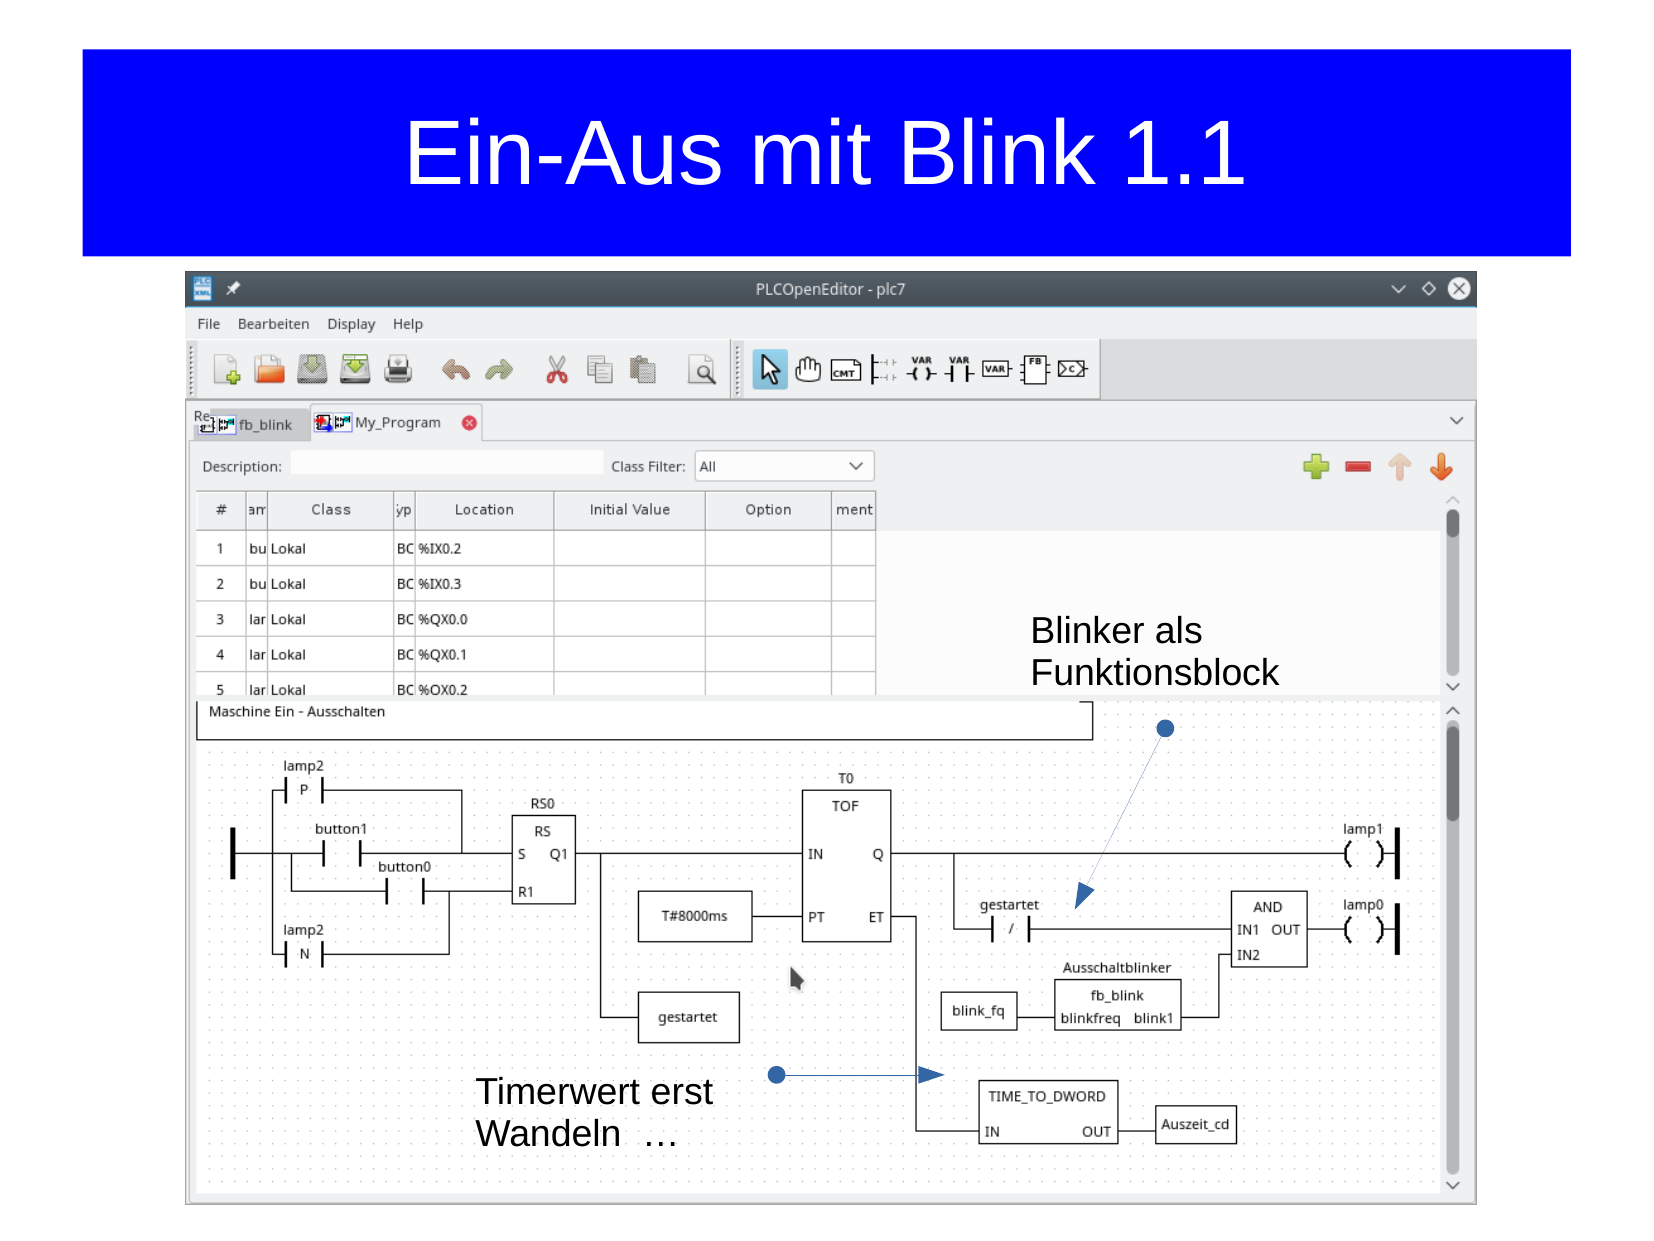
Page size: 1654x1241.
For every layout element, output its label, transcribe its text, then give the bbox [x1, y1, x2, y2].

picture [185, 271, 1477, 1205]
text_box Timerwert erst Wandeln … [460, 1062, 792, 1161]
text_box Blinker als Funktionsblock [1015, 602, 1312, 742]
title Ein-Aus mit Blink 1.1 [82, 49, 1571, 257]
